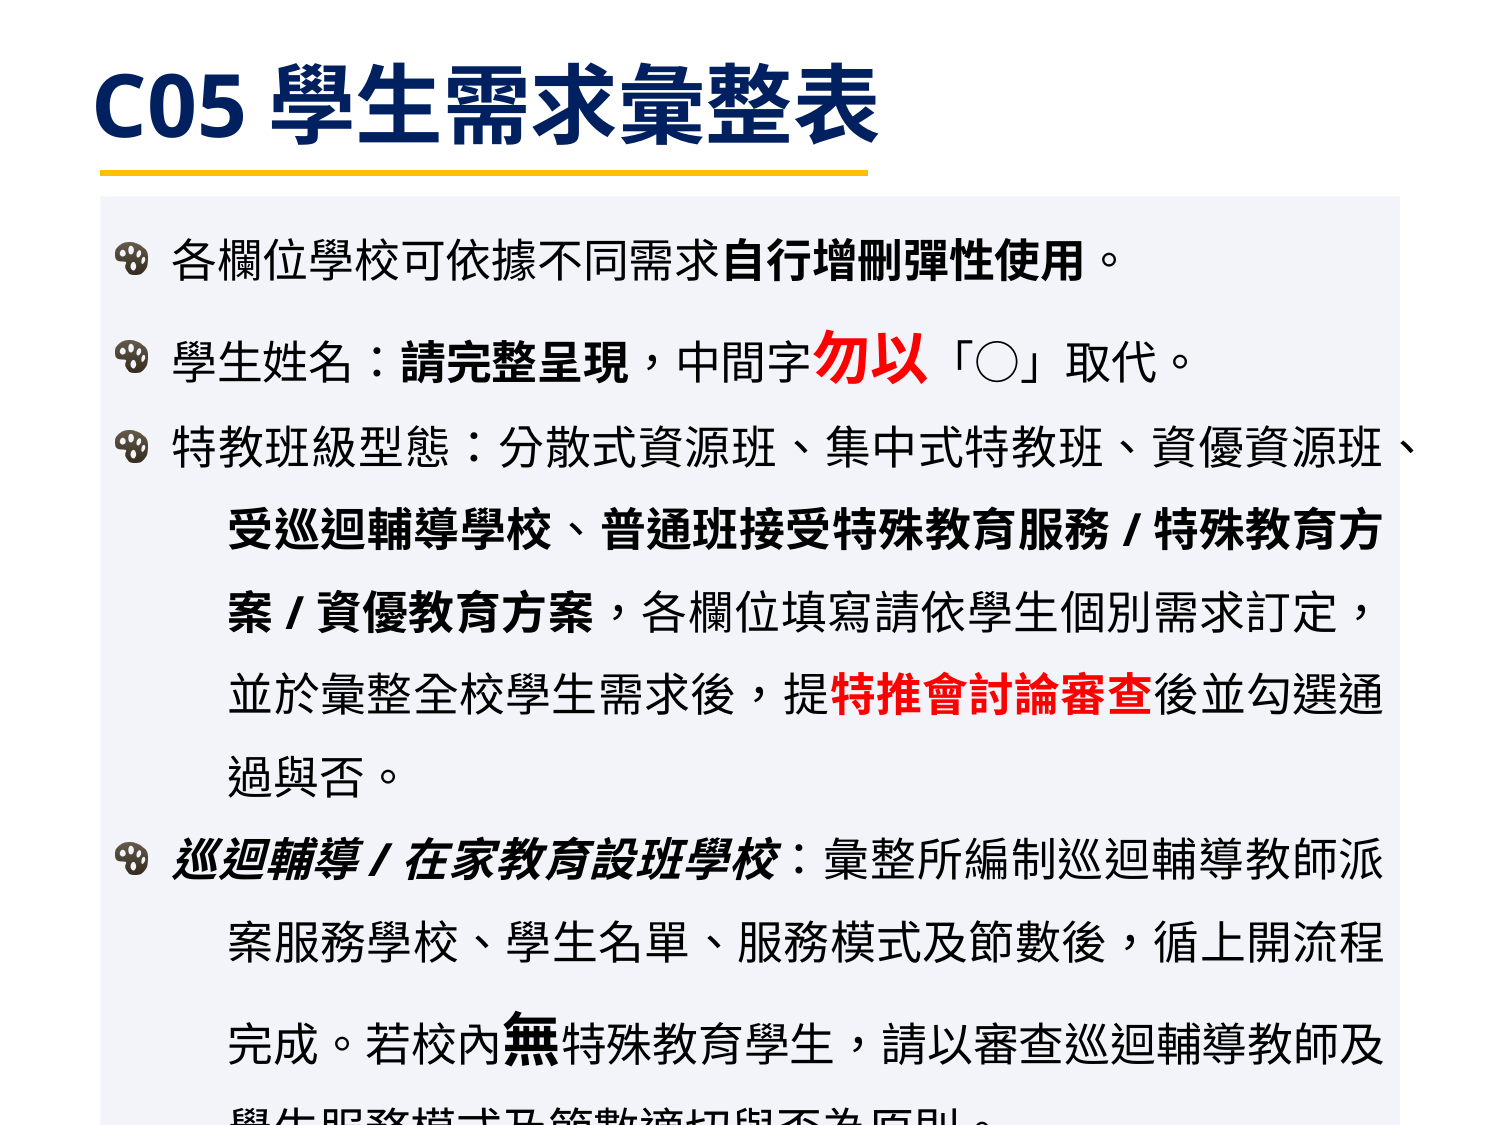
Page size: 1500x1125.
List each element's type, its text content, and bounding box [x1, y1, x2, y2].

text_box 各欄位學校可依據不同需求自行增刪彈性使用。 學生姓名：請完整呈現，中間字勿以「○」取代。 特教班級型態：分散式資源班、集中式特教班、資優資源班、受巡迴輔導學校、普通班接受特殊教育服務/特殊教育方案/資優教育方案，各欄位填寫請依學生個別需求訂定，並於彙整全校學生需求後，提特推會討論審查後並勾選通過與否。 巡迴輔導/在家教育設班學校：彙整所編制巡迴輔導教師派案服務學校、學生名單、服務模式及節數後，循上開流程完成。若校內無特殊教育學生，請以審查巡迴輔導教師及學生服務模式及節數適切與否為原則。 [100, 196, 1400, 1090]
text_box C05學生需求彙整表 [76, 42, 890, 164]
